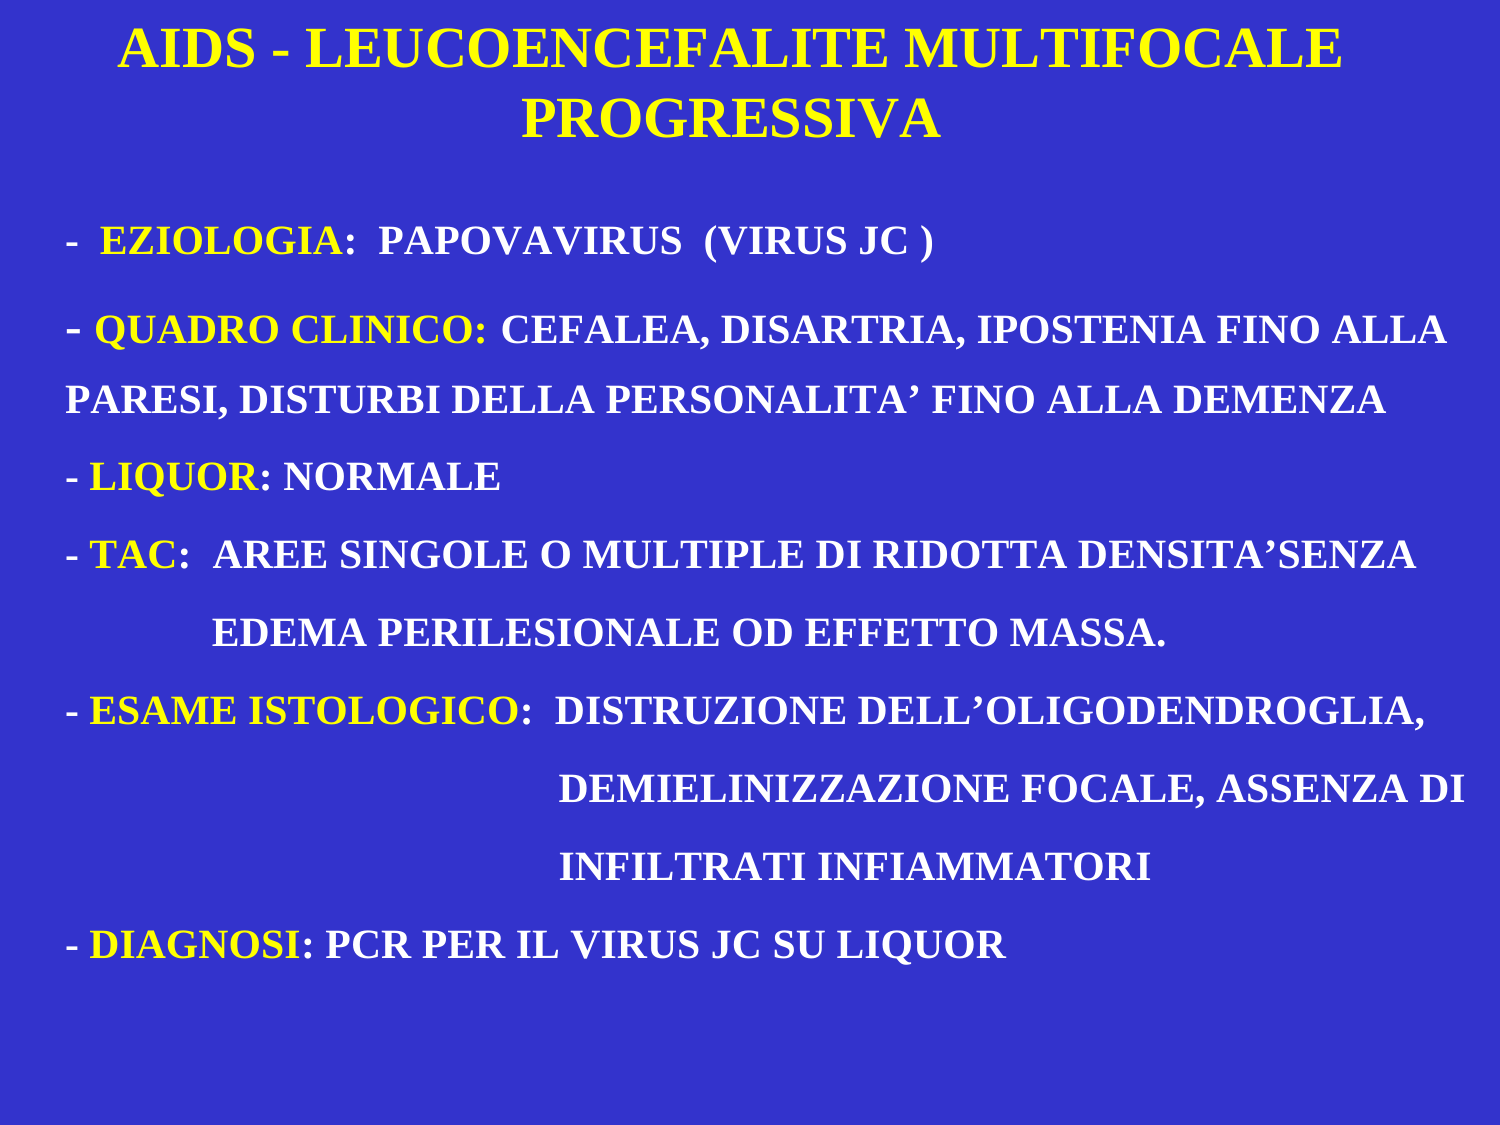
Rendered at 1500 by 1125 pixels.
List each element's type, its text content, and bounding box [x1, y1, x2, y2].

text_box - EZIOLOGIA: PAPOVAVIRUS (VIRUS JC ) - QUADRO CLINICO: CEFALEA, DISARTRIA, IPOSTENIA FINO ALLA PARESI, DISTURBI DELLA PERSONALITA’ FINO ALLA DEMENZA - LIQUOR: NORMALE - TAC: AREE SINGOLE O MULTIPLE DI RIDOTTA DENSITA’SENZA EDEMA PERILESIONALE OD EFFETTO MASSA. - ESAME ISTOLOGICO: DISTRUZIONE DELL’OLIGODENDROGLIA, DEMIELINIZZAZIONE FOCALE, ASSENZA DI INFILTRATI INFIAMMATORI - DIAGNOSI: PCR PER IL VIRUS JC SU LIQUOR [49, 187, 1500, 1053]
text_box AIDS - LEUCOENCEFALITE MULTIFOCALE PROGRESSIVA [0, 0, 1463, 157]
